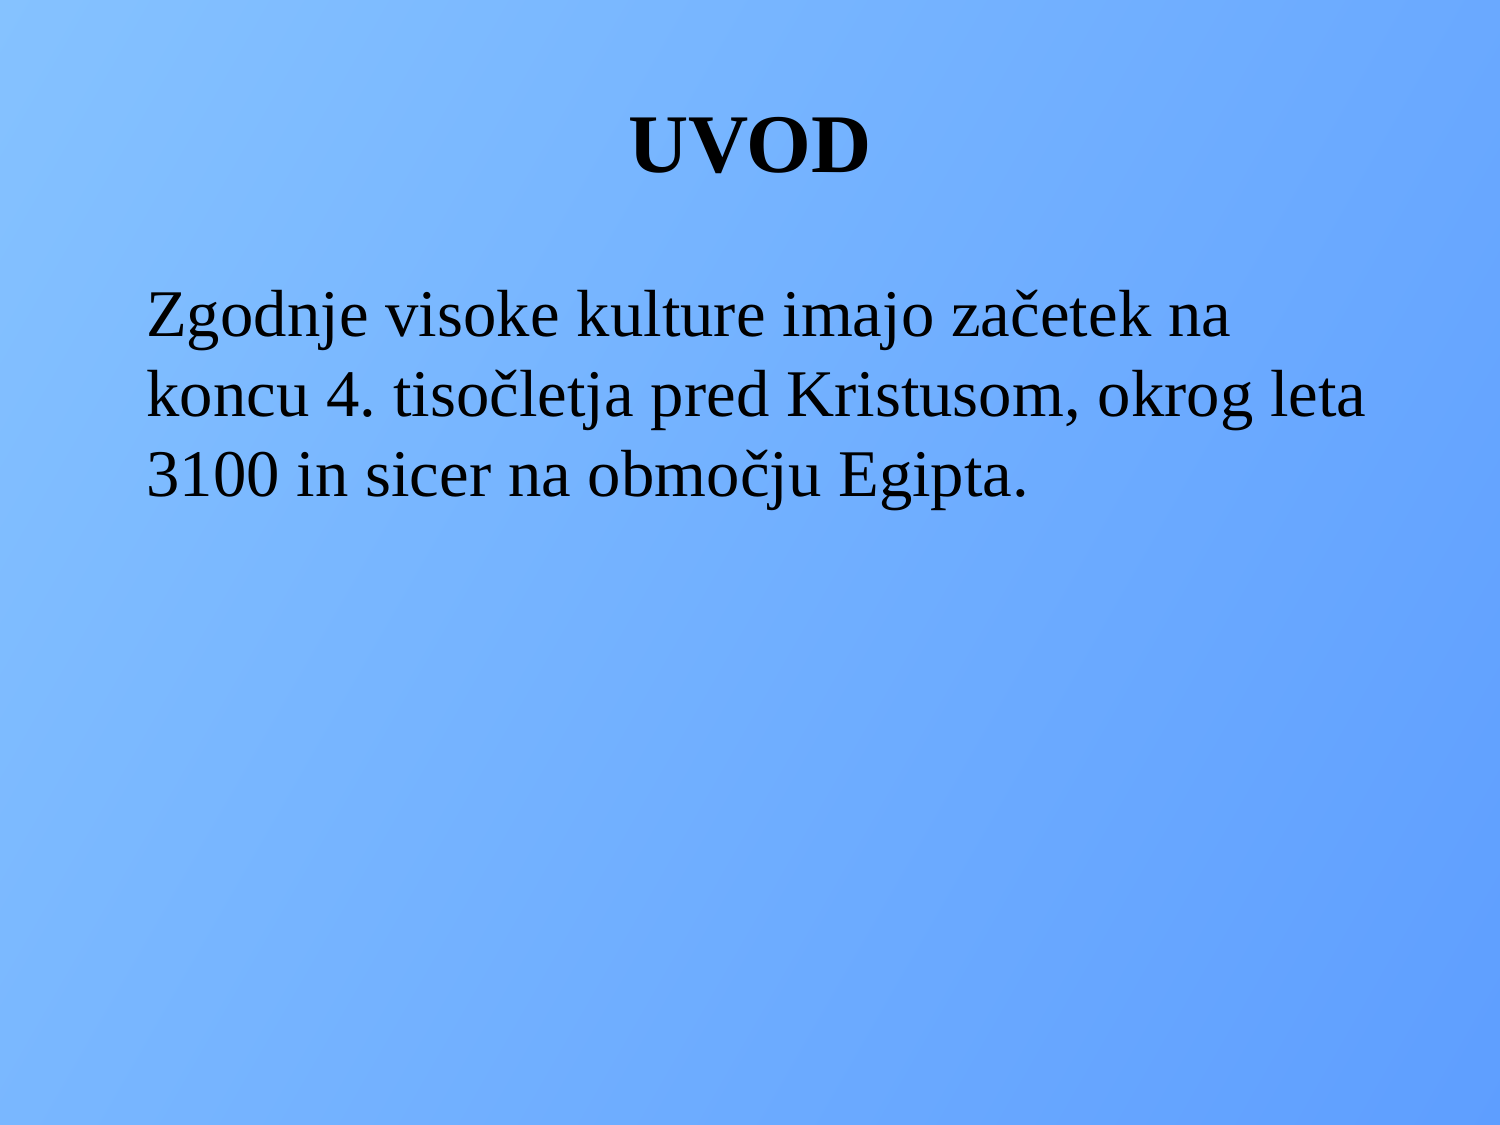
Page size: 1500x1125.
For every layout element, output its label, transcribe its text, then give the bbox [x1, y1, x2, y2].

title UVOD [75, 45, 1425, 233]
list Zgodnje visoke kulture imajo začetek na koncu 4. tisočletja pred Kristusom, okrog leta 3100 in sicer na območju Egipta. [75, 262, 1425, 1005]
